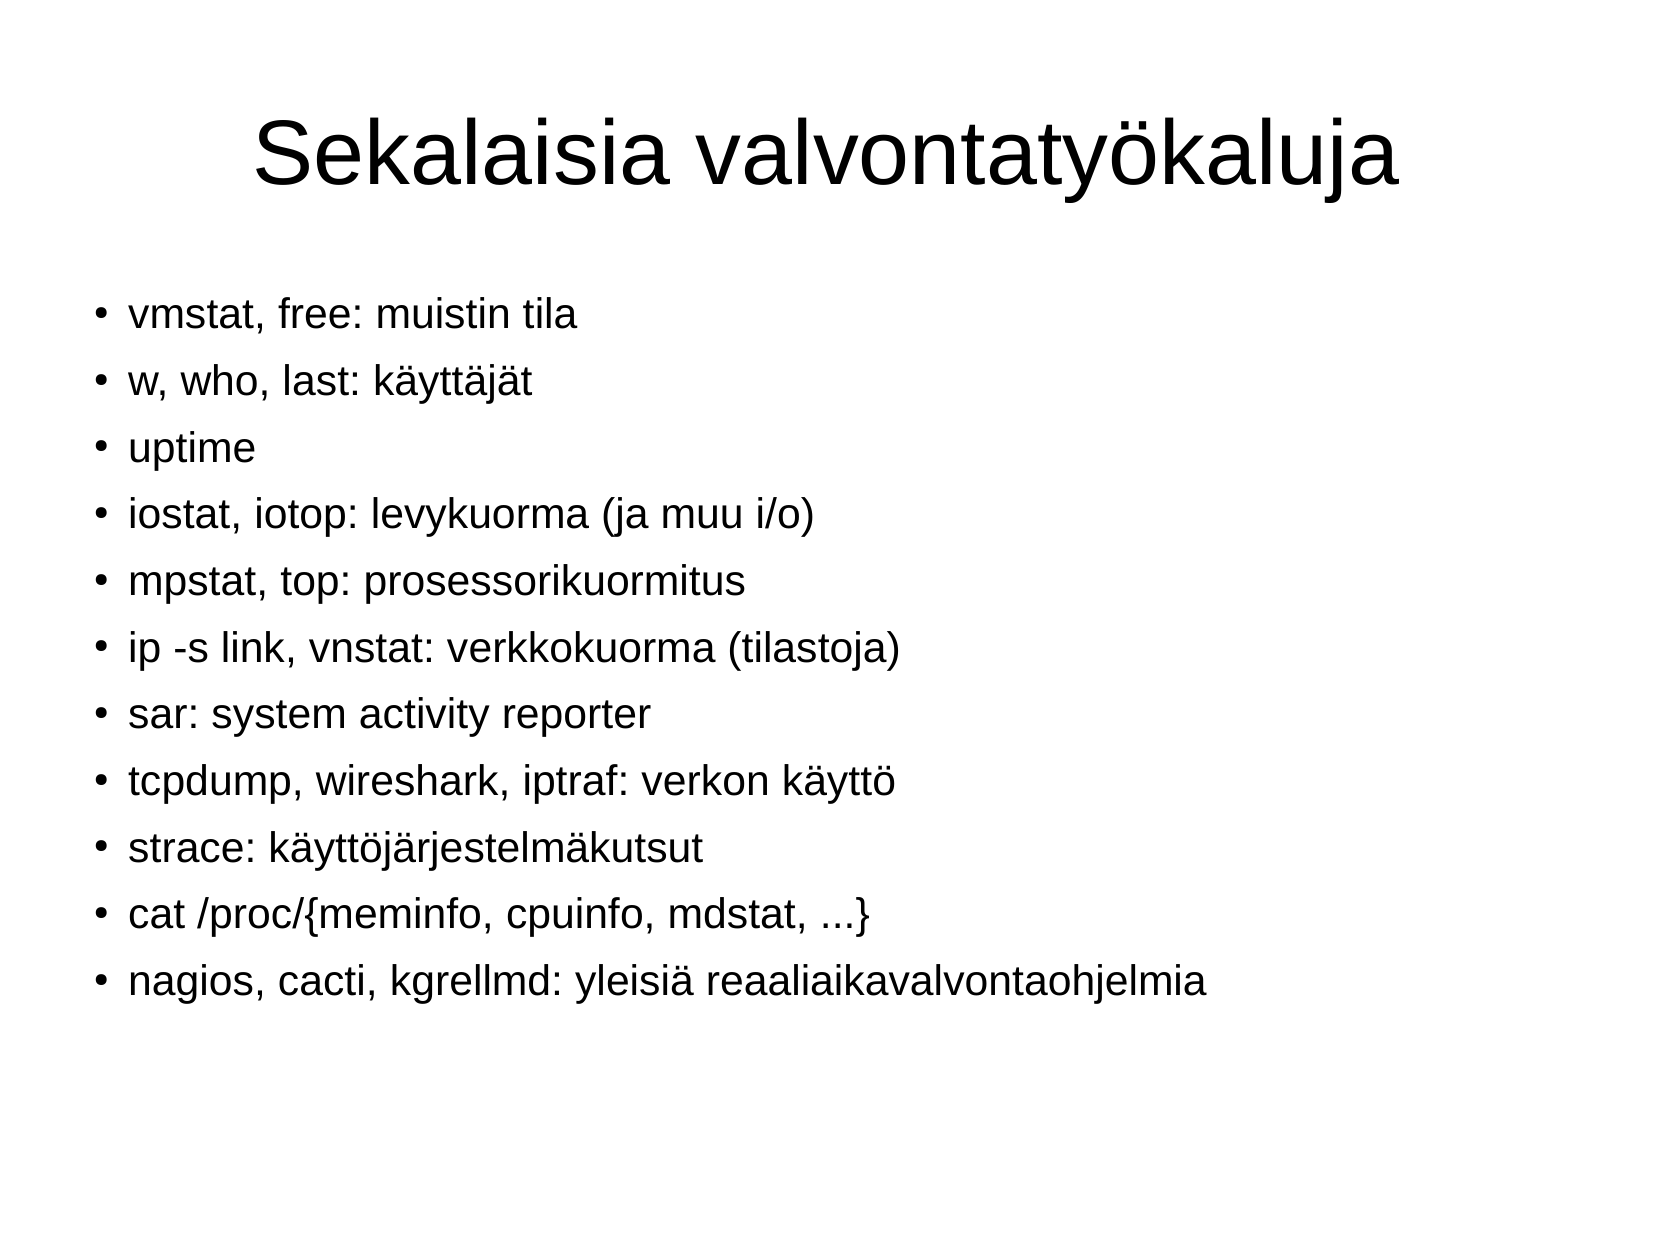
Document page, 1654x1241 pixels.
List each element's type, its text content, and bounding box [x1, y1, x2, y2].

title Sekalaisia valvontatyökaluja [82, 49, 1571, 257]
list vmstat, free: muistin tila w, who, last: käyttäjät uptime iostat, iotop: levykuorma (ja muu i/o) mpstat, top: prosessorikuormitus ip -s link, vnstat: verkkokuorma (tilastoja) sar: system activity reporter tcpdump, wireshark, iptraf: verkon käyttö strace: käyttöjärjestelmäkutsut cat /proc/{meminfo, cpuinfo, mdstat, ...} nagios, cacti, kgrellmd: yleisiä reaaliaikavalvontaohjelmia [82, 290, 1571, 1010]
